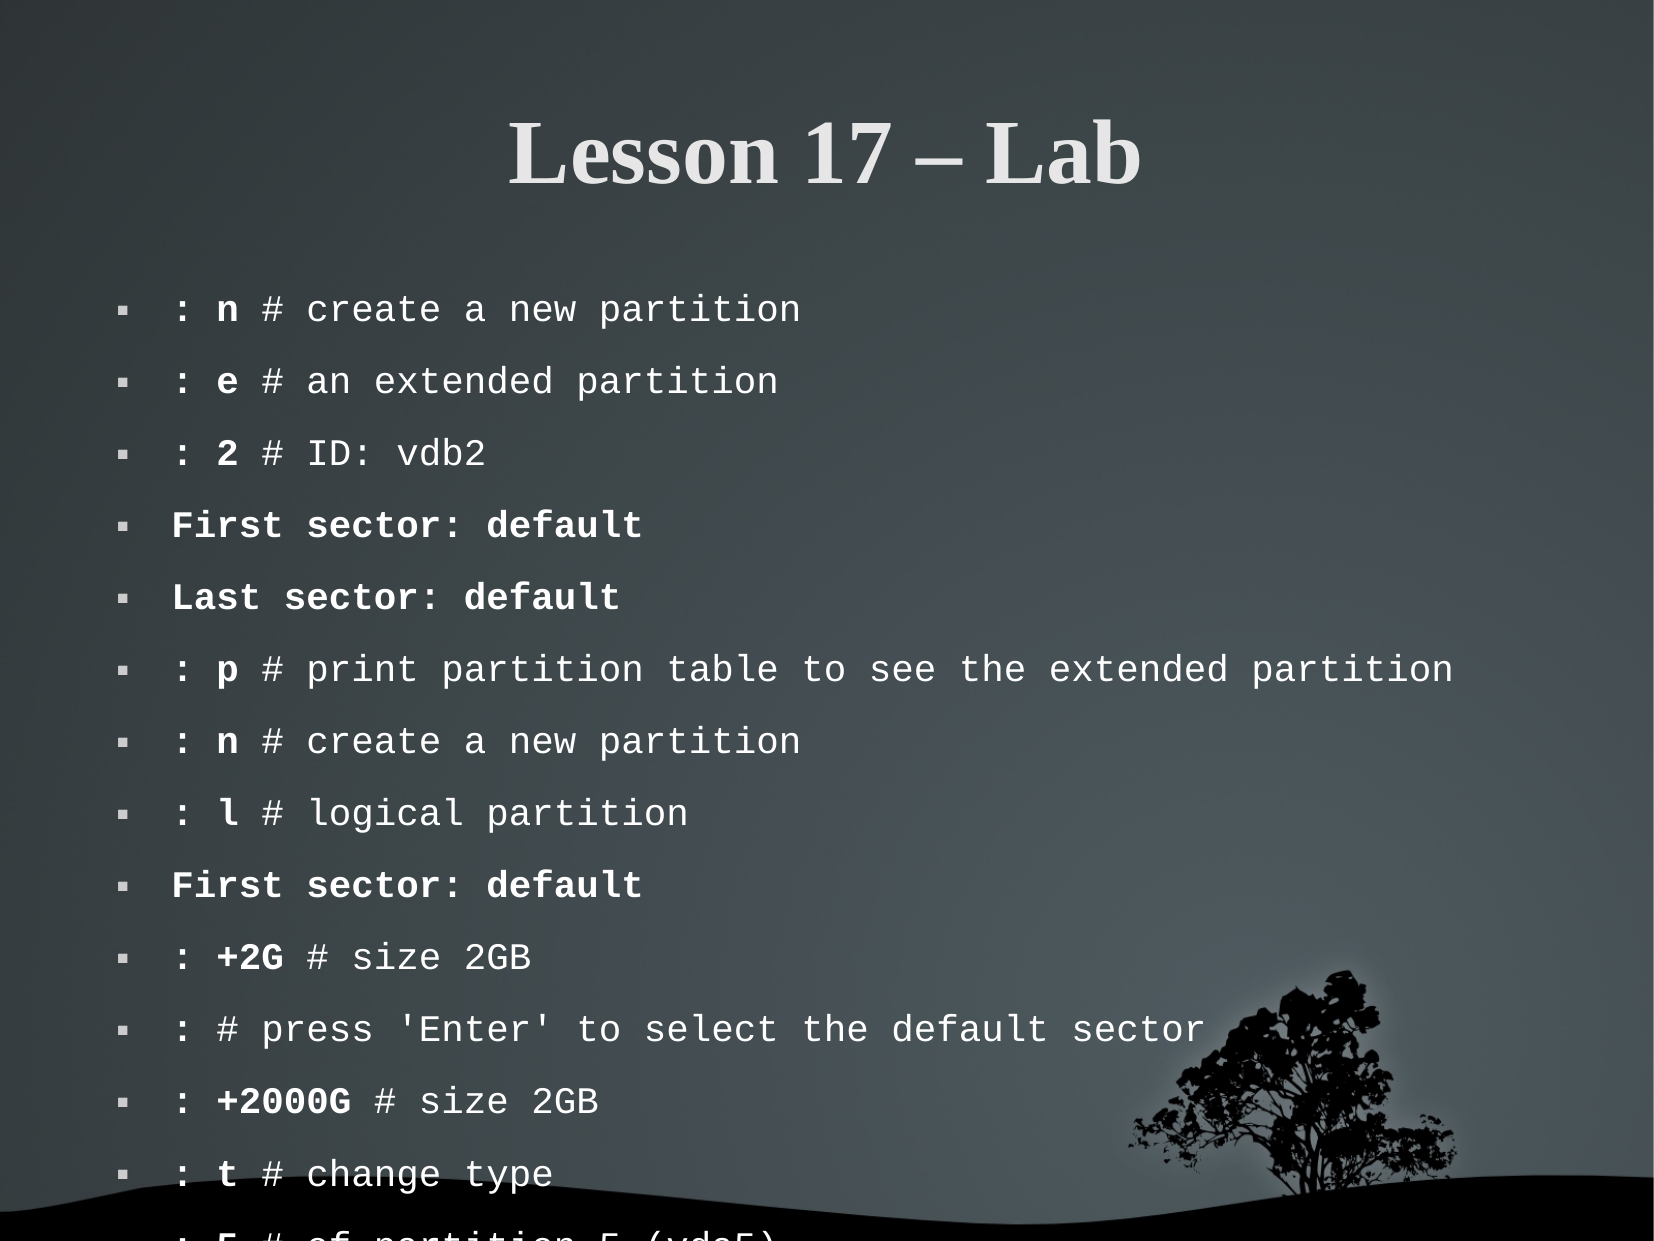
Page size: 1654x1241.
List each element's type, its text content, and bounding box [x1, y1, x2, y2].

list : n # create a new partition : e # an extended partition : 2 # ID: vdb2 First sector: default Last sector: default : p # print partition table to see the extended partition : n # create a new partition : l # logical partition First sector: default : +2G # size 2GB : # press 'Enter' to select the default sector : +2000G # size 2GB : t # change type : 5 # of partition 5 (vda5) : 82 # Hex code 82 for Swap [82, 290, 1571, 1176]
picture [0, 0, 1654, 1241]
title Lesson 17 – Lab [82, 49, 1571, 257]
